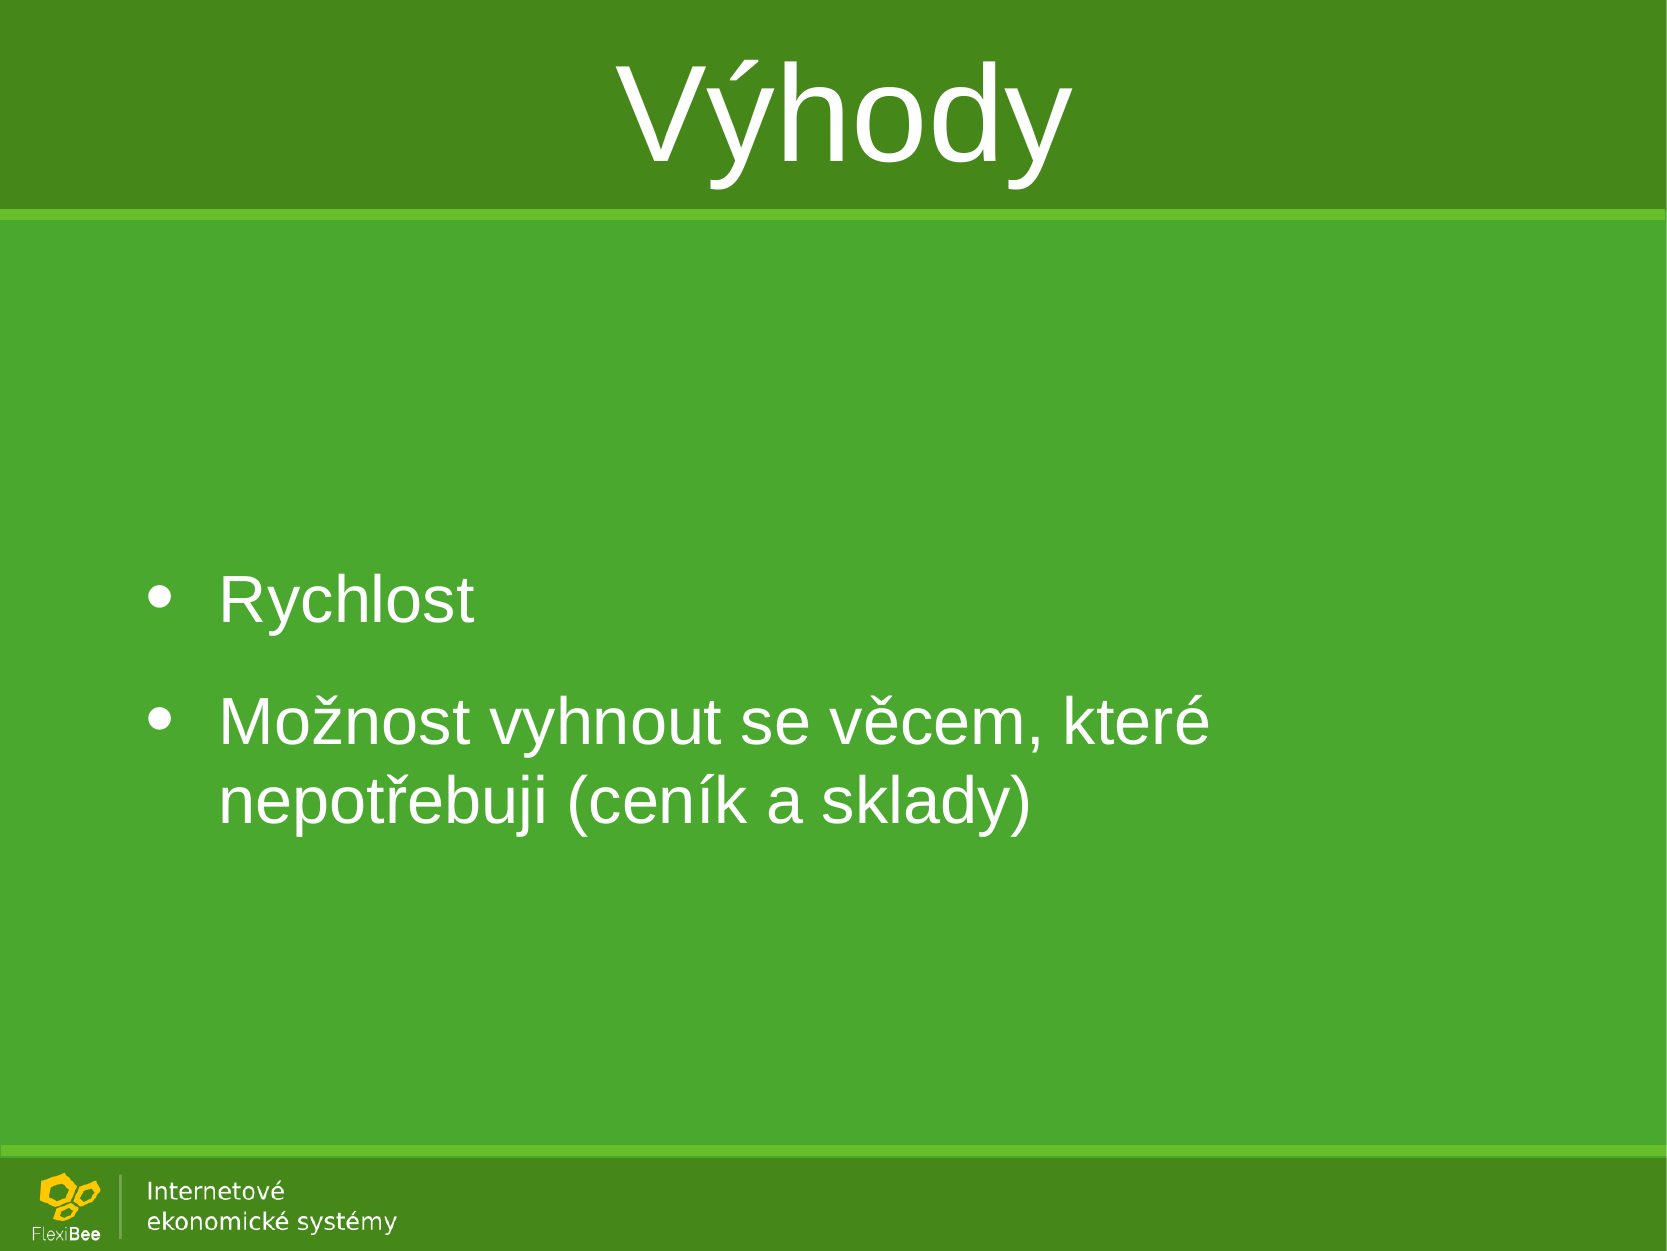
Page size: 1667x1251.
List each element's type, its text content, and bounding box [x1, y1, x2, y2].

list Rychlost Možnost vyhnout se věcem, které nepotřebuji (ceník a sklady) [106, 295, 1560, 1099]
picture [0, 0, 1667, 1251]
title Výhody [118, 0, 1571, 361]
